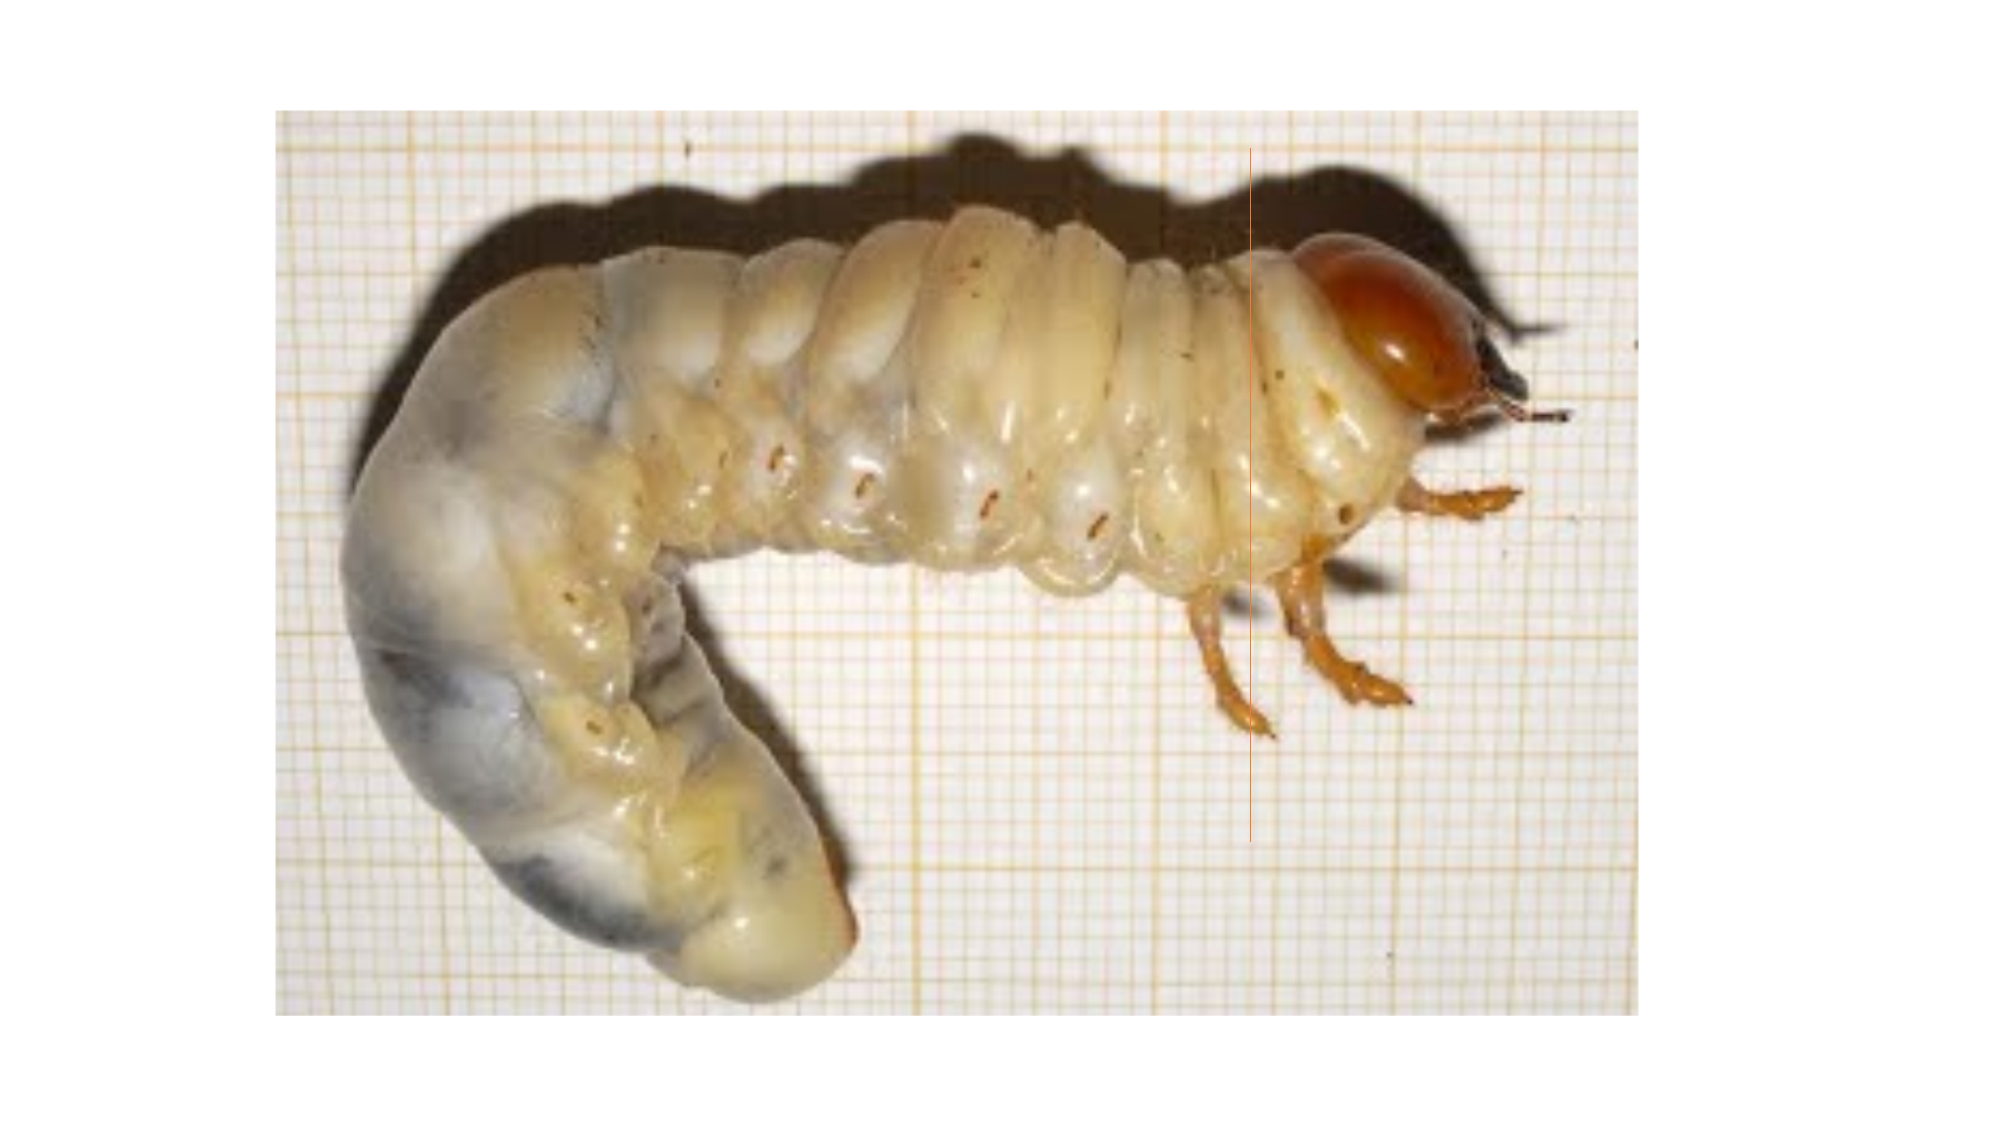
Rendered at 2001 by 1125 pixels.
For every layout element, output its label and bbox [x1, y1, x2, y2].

picture [274, 109, 1639, 1016]
